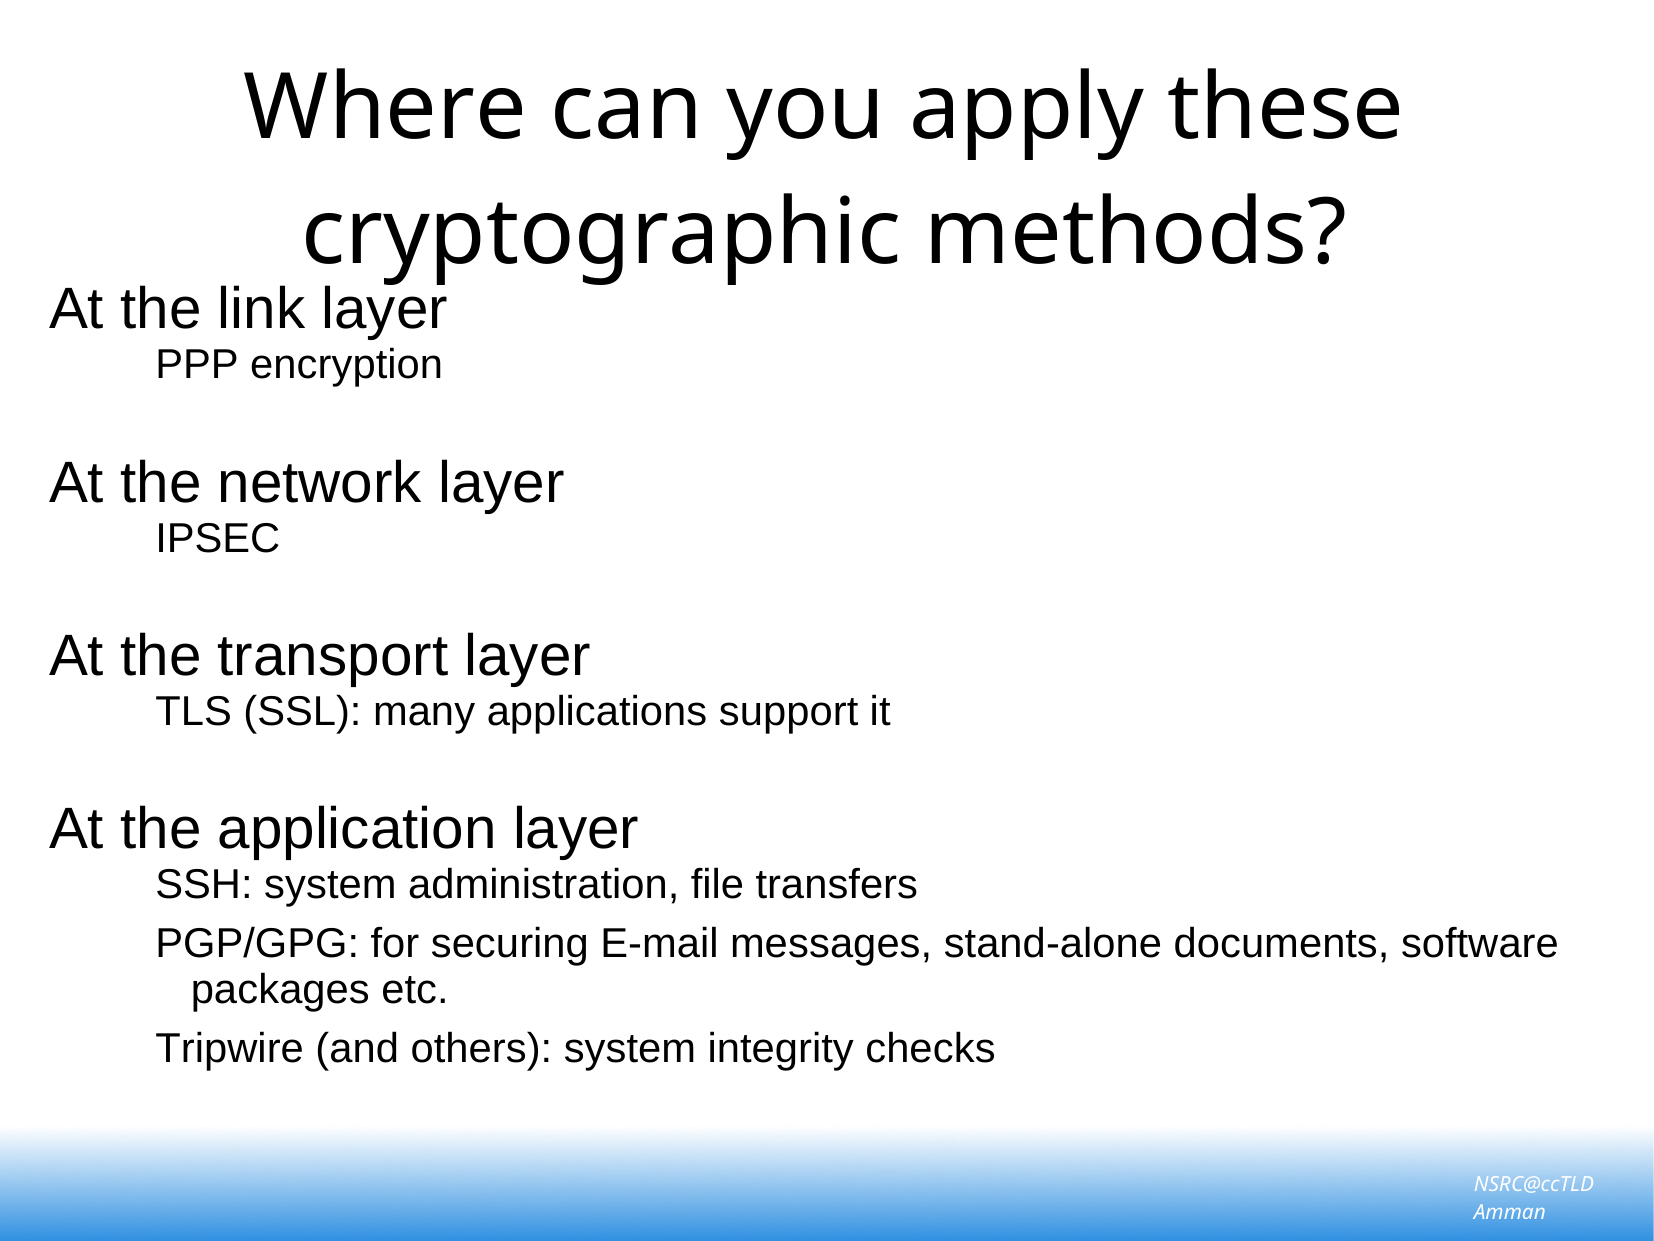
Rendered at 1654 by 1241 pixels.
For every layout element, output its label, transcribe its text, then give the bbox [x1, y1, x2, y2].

picture [0, 1124, 1654, 1241]
list At the link layer PPP encryption At the network layer IPSEC At the transport layer TLS (SSL): many applications support it At the application layer SSH: system administration, file transfers PGP/GPG: for securing E-mail messages, stand-alone documents, software packages etc. Tripwire (and others): system integrity checks [13, 276, 1567, 1171]
title Where can you apply these cryptographic methods? [112, 40, 1538, 276]
